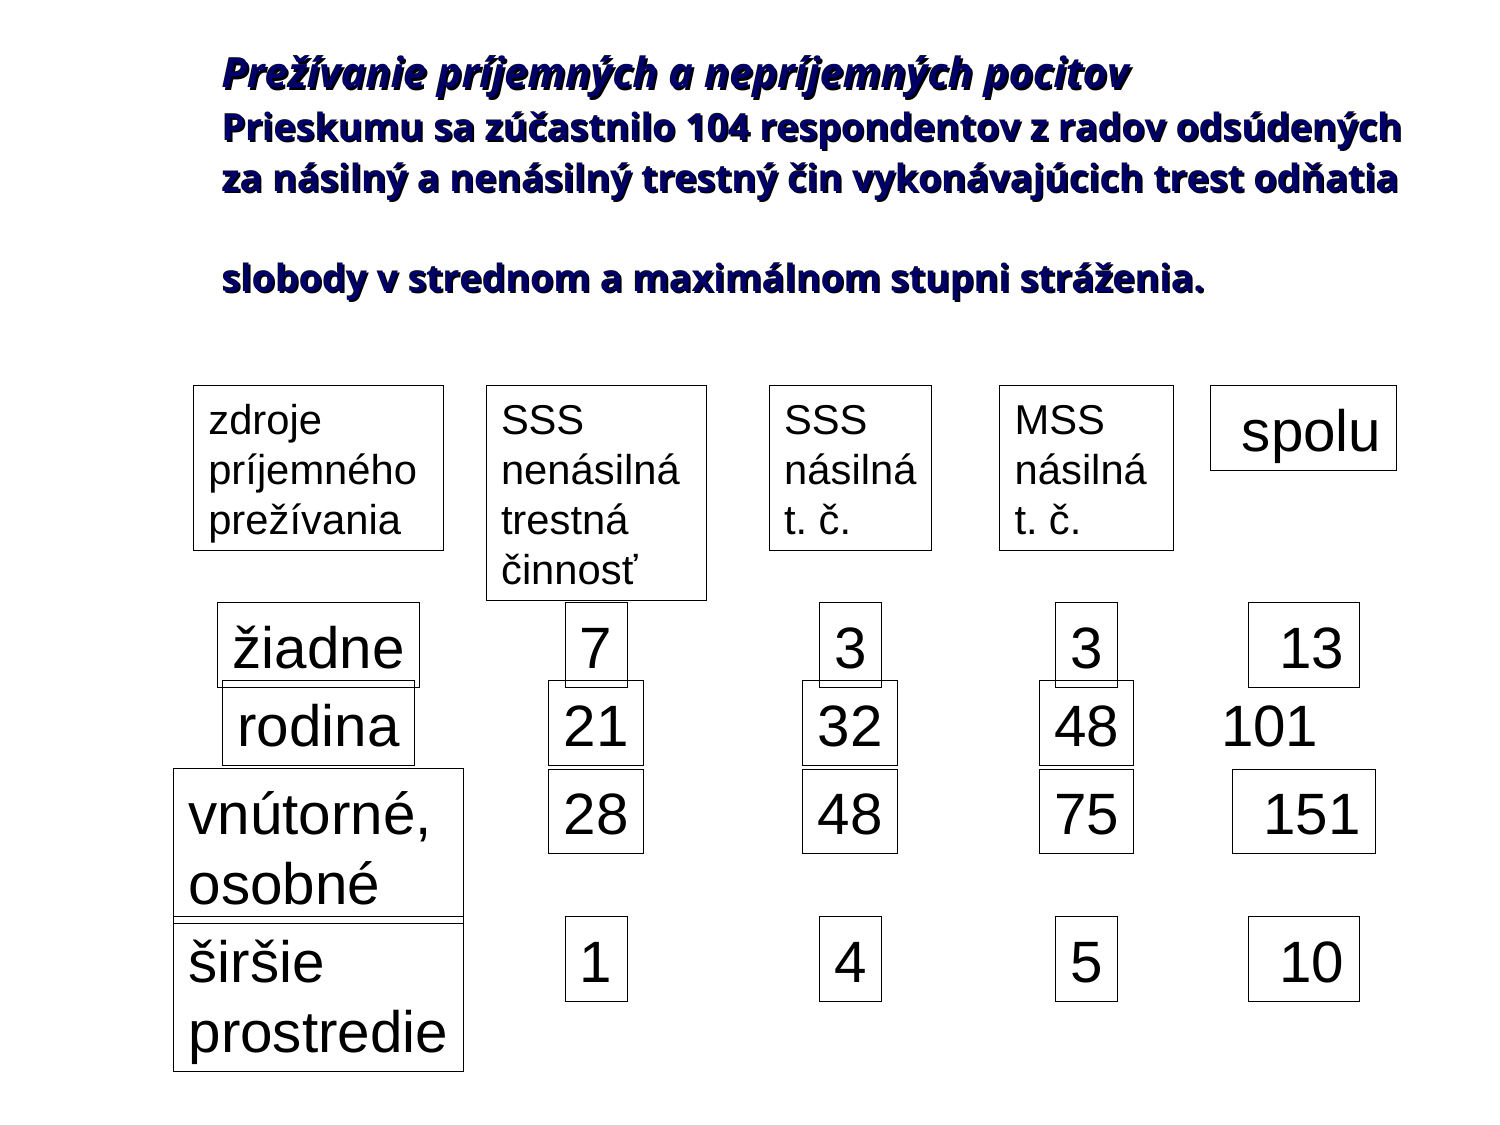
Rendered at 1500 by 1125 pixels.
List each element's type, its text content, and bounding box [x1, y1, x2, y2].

text_box MSS násilná t. č. [999, 385, 1174, 551]
text_box vnútorné, osobné [173, 768, 464, 924]
text_box 3 [819, 602, 882, 688]
text_box 21 [548, 680, 644, 766]
text_box rodina [222, 688, 415, 766]
text_box 32 [802, 680, 898, 766]
text_box zdroje príjemného prežívania [193, 385, 444, 551]
text_box spolu [1210, 385, 1397, 471]
text_box 48 [1039, 680, 1134, 766]
text_box 5 [1055, 916, 1118, 1002]
text_box 75 [1039, 769, 1134, 854]
text_box 1 [565, 916, 628, 1002]
text_box 13 [1248, 602, 1360, 688]
text_box 101 [1198, 680, 1409, 769]
text_box 7 [565, 602, 628, 688]
text_box 28 [548, 769, 644, 854]
text_box širšie prostredie [173, 924, 464, 1072]
text_box 10 [1248, 916, 1360, 1002]
text_box 4 [819, 916, 882, 1002]
text_box SSS nenásilná trestná činnosť [486, 385, 707, 601]
text_box žiadne [217, 602, 420, 688]
text_box 48 [802, 769, 898, 854]
text_box SSS násilná t. č. [769, 385, 932, 551]
text_box 151 [1232, 769, 1376, 854]
title Prežívanie príjemných a nepríjemných pocitov Prieskumu sa zúčastnilo 104 respondentov z radov odsúdených za násilný a nenásilný trestný čin vykonávajúcich trest odňatia slobody v strednom a maximálnom stupni stráženia. [206, 4, 1437, 355]
text_box 3 [1055, 602, 1118, 688]
